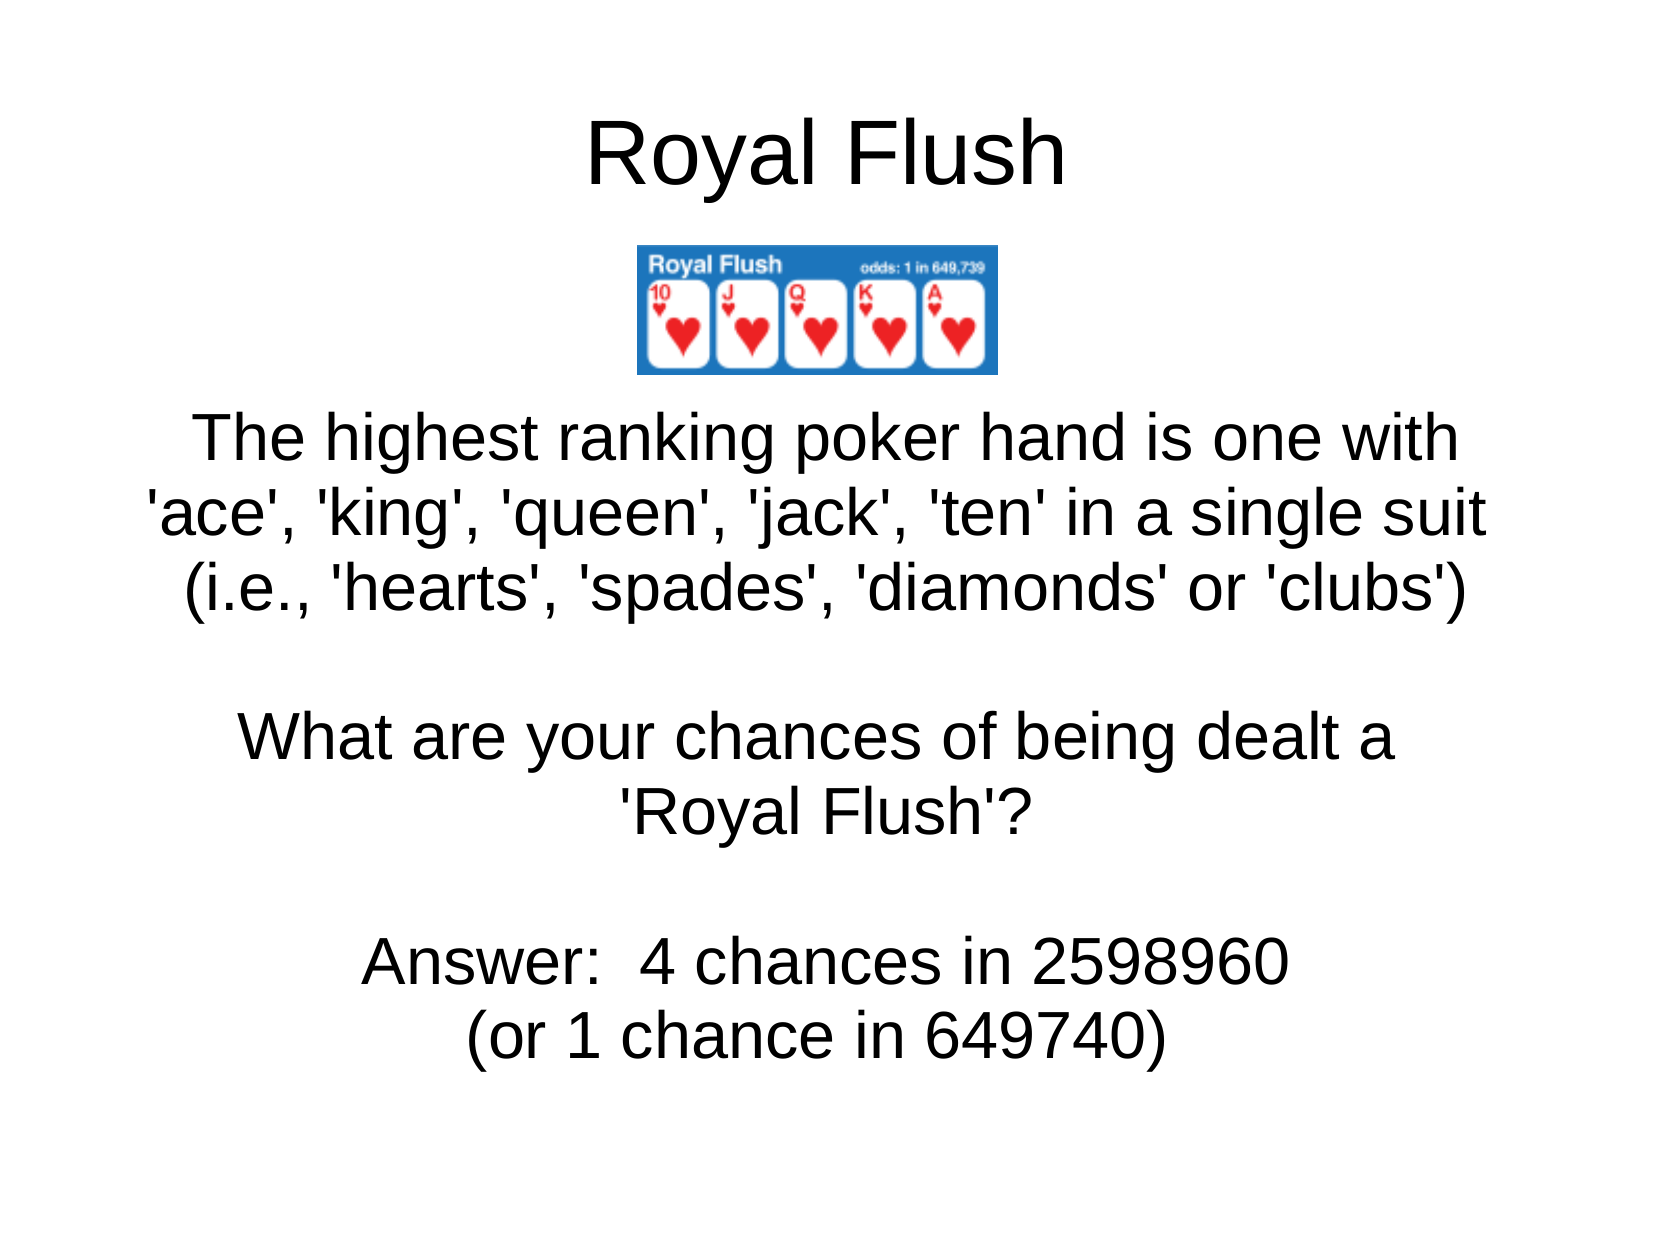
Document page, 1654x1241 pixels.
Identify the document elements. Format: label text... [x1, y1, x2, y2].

subtitle The highest ranking poker hand is one with 'ace', 'king', 'queen', 'jack', 'ten' in a single suit (i.e., 'hearts', 'spades', 'diamonds' or 'clubs') What are your chances of being dealt a 'Royal Flush'? Answer: 4 chances in 2598960 (or 1 chance in 649740) [82, 297, 1571, 1102]
title Royal Flush [82, 56, 1571, 250]
picture [637, 245, 998, 376]
